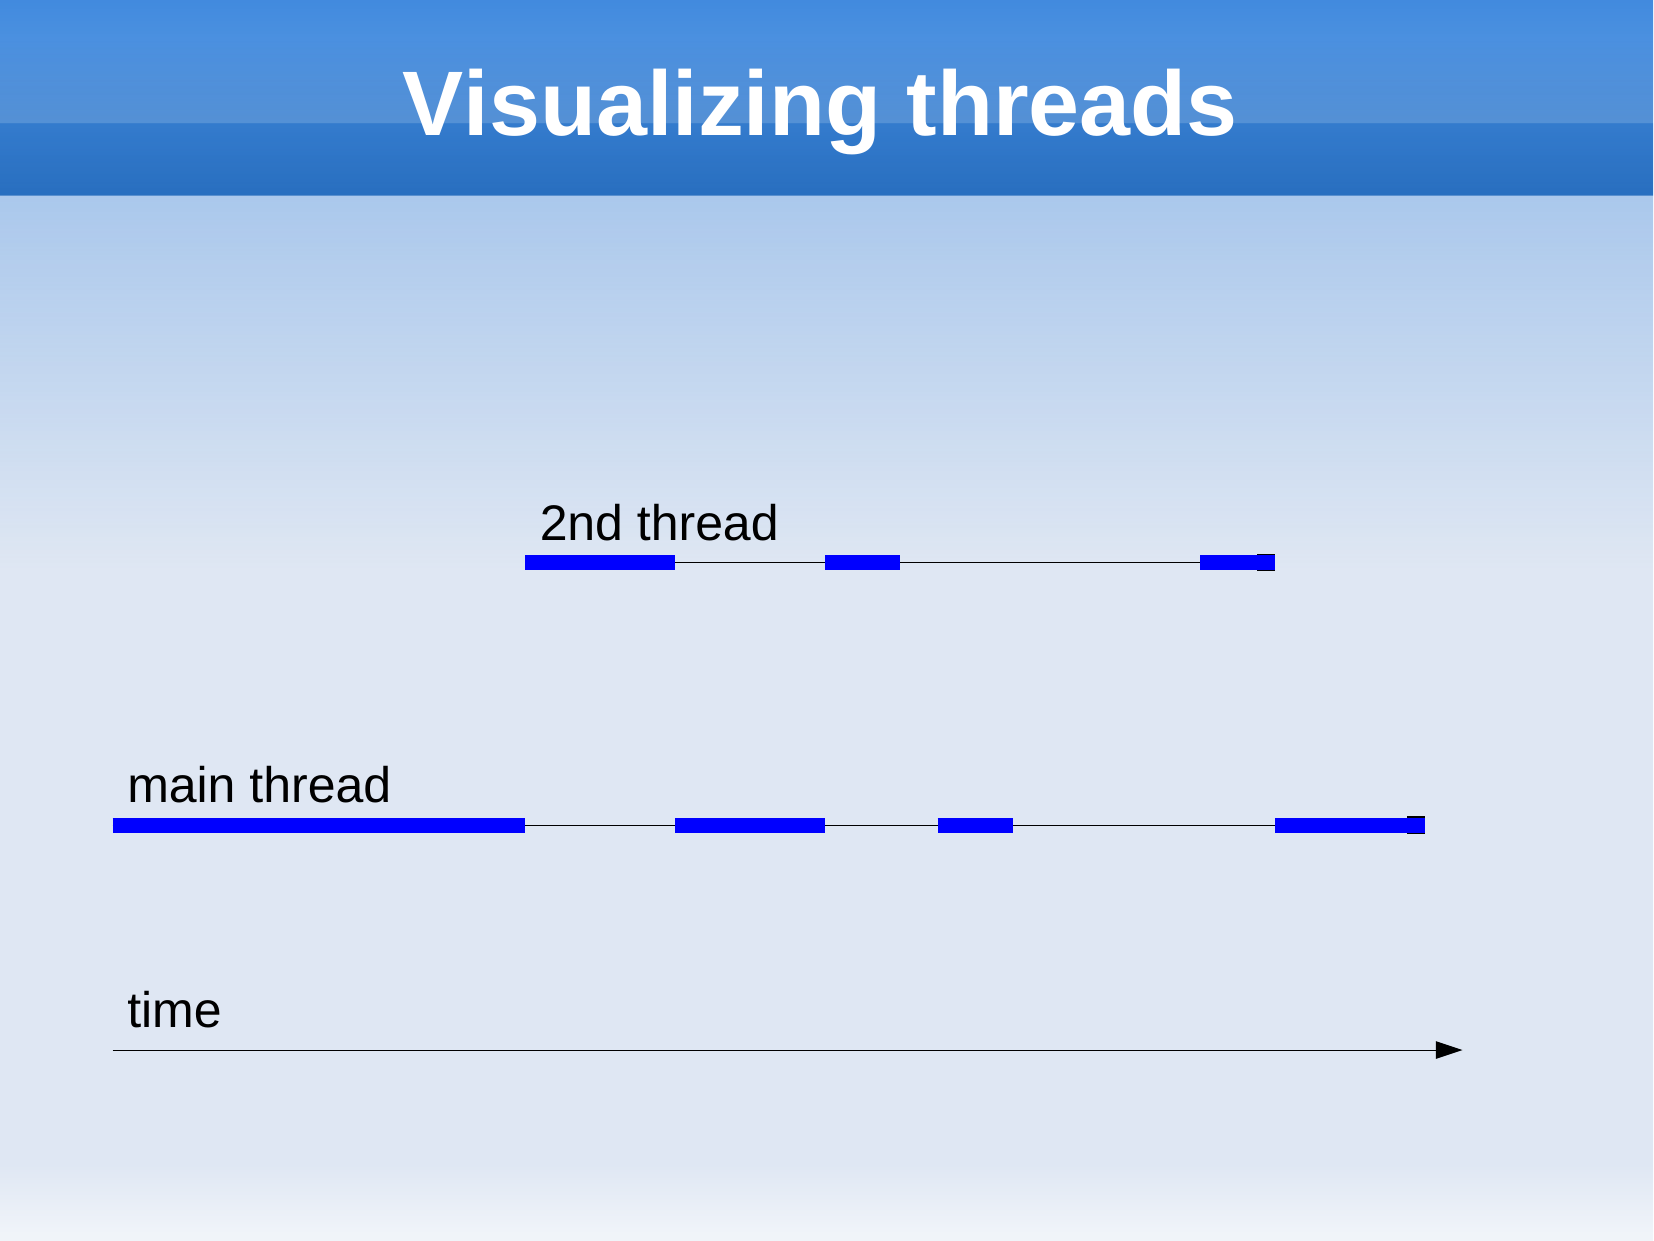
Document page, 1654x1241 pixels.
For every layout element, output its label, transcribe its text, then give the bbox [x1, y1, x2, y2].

text_box 2nd thread [525, 487, 794, 563]
picture [0, 0, 1654, 1241]
title Visualizing threads [76, 7, 1565, 200]
text_box time [112, 975, 237, 1046]
text_box main thread [112, 750, 407, 826]
